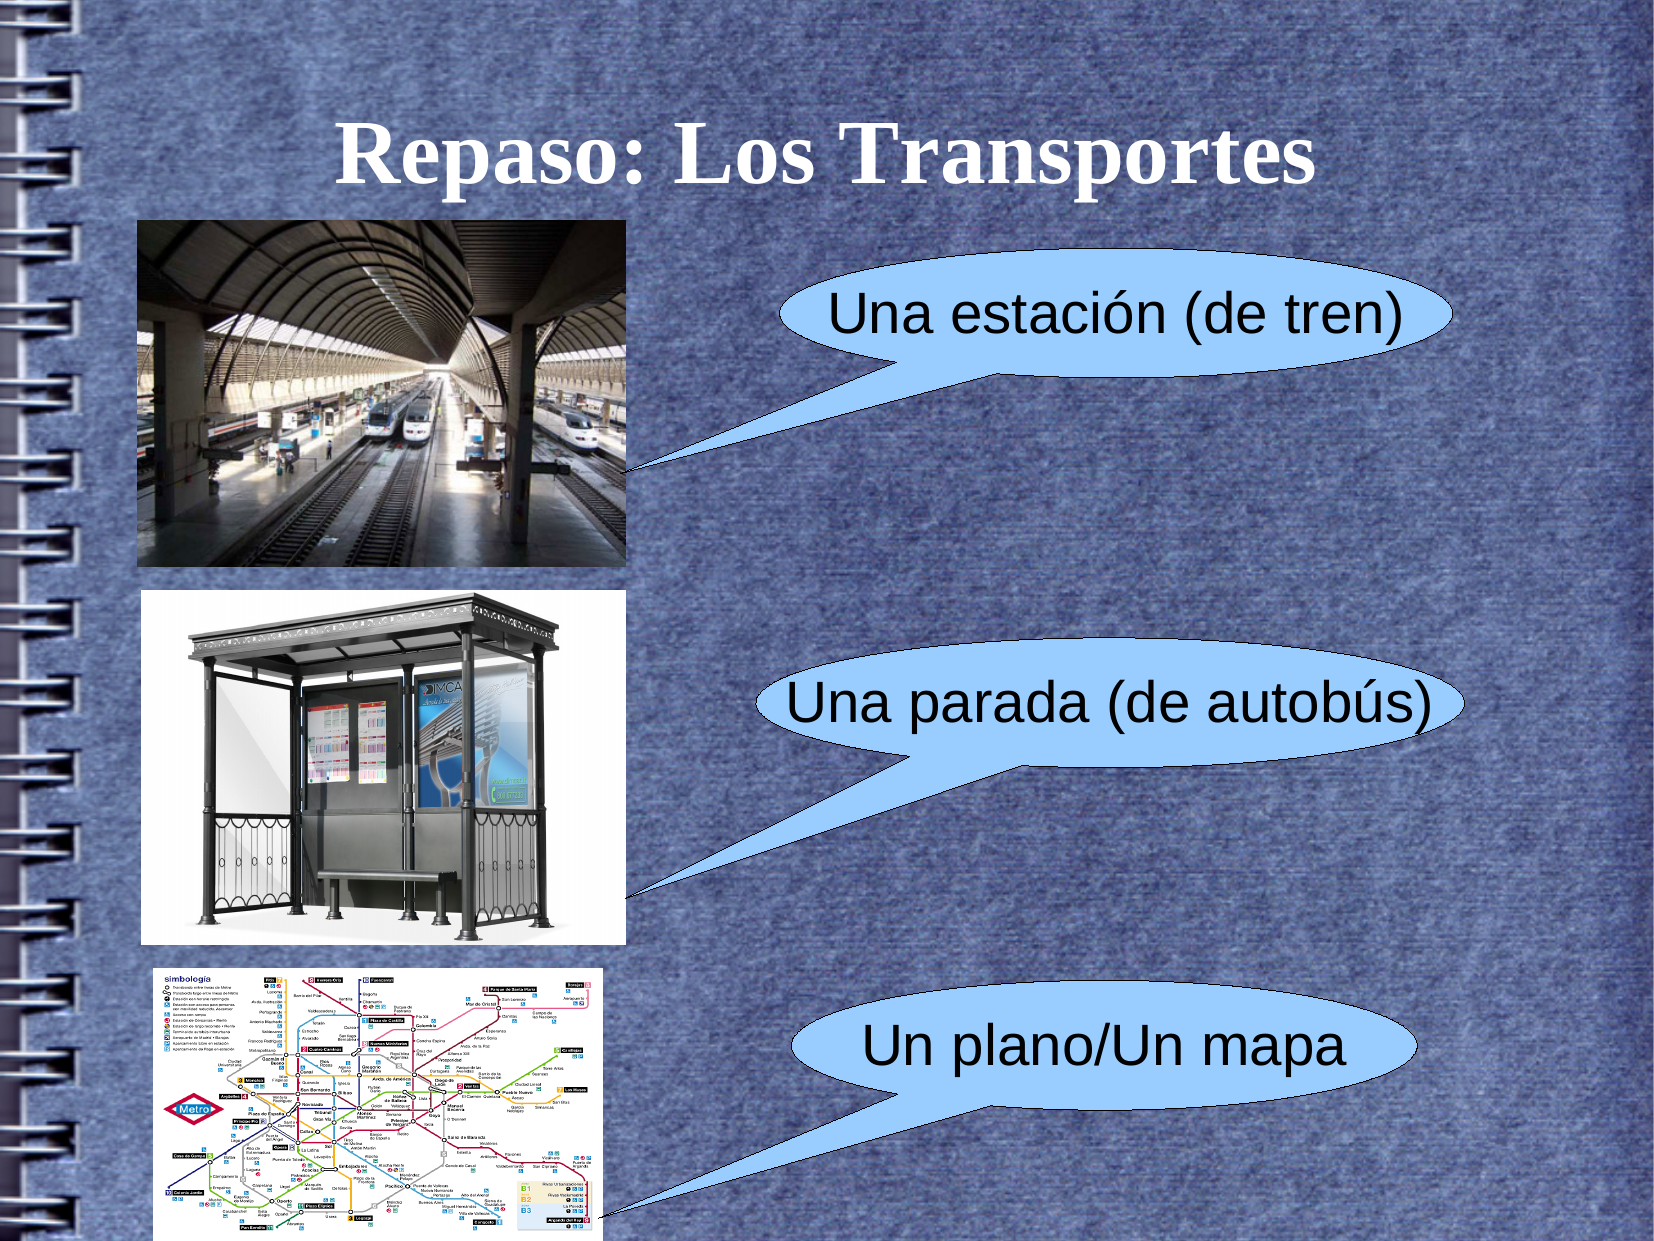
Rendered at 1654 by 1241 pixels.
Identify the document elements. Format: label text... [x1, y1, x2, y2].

title Repaso: Los Transportes [82, 49, 1571, 257]
picture [0, 0, 1654, 1241]
text_box Una parada (de autobús) [625, 637, 1465, 899]
text_box Un plano/Un mapa [598, 980, 1418, 1219]
text_box Una estación (de tren) [620, 248, 1453, 474]
